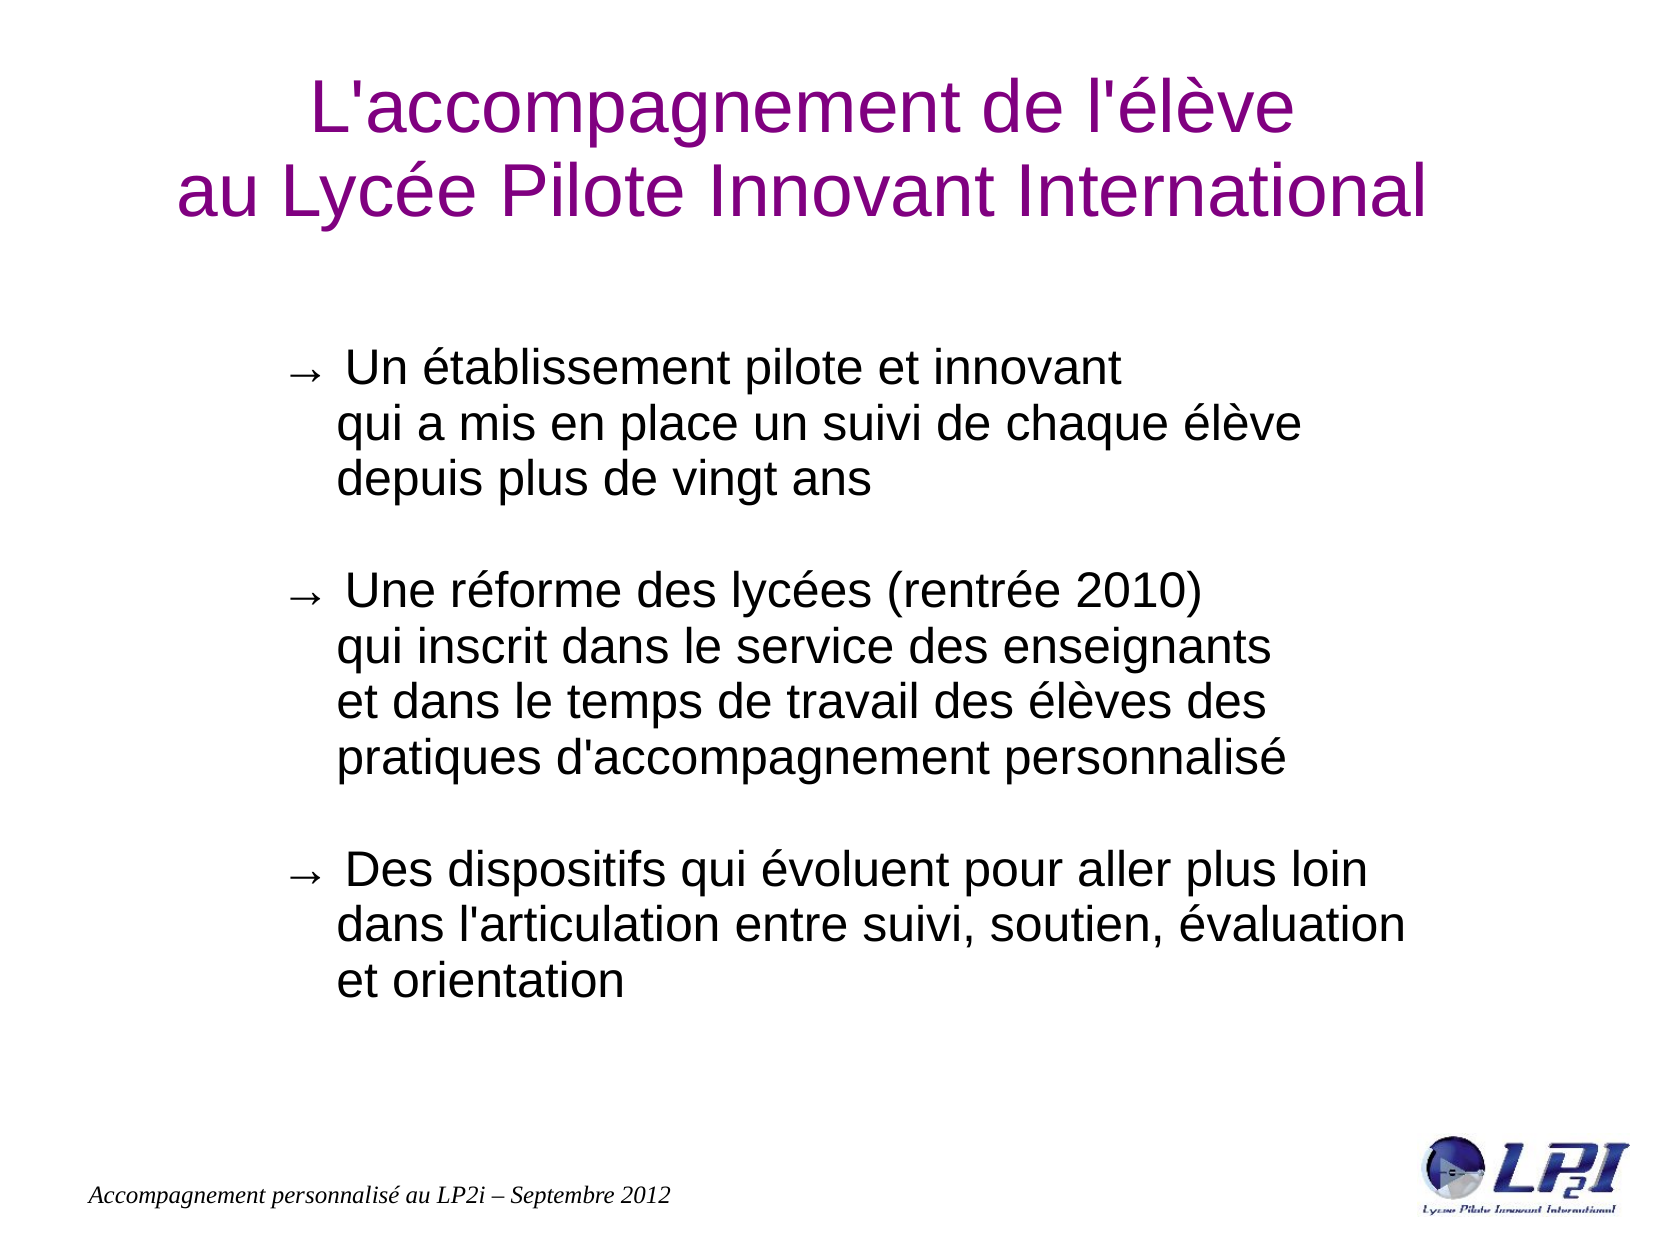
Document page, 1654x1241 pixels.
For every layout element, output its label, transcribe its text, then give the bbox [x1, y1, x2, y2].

text_box → Un établissement pilote et innovant qui a mis en place un suivi de chaque élève depuis plus de vingt ans → Une réforme des lycées (rentrée 2010) qui inscrit dans le service des enseignants et dans le temps de travail des élèves des pratiques d'accompagnement personnalisé → Des dispositifs qui évoluent pour aller plus loin dans l'articulation entre suivi, soutien, évaluation et orientation [265, 331, 1447, 1016]
title L'accompagnement de l'élève au Lycée Pilote Innovant International [59, 64, 1548, 233]
picture [1417, 1133, 1630, 1217]
